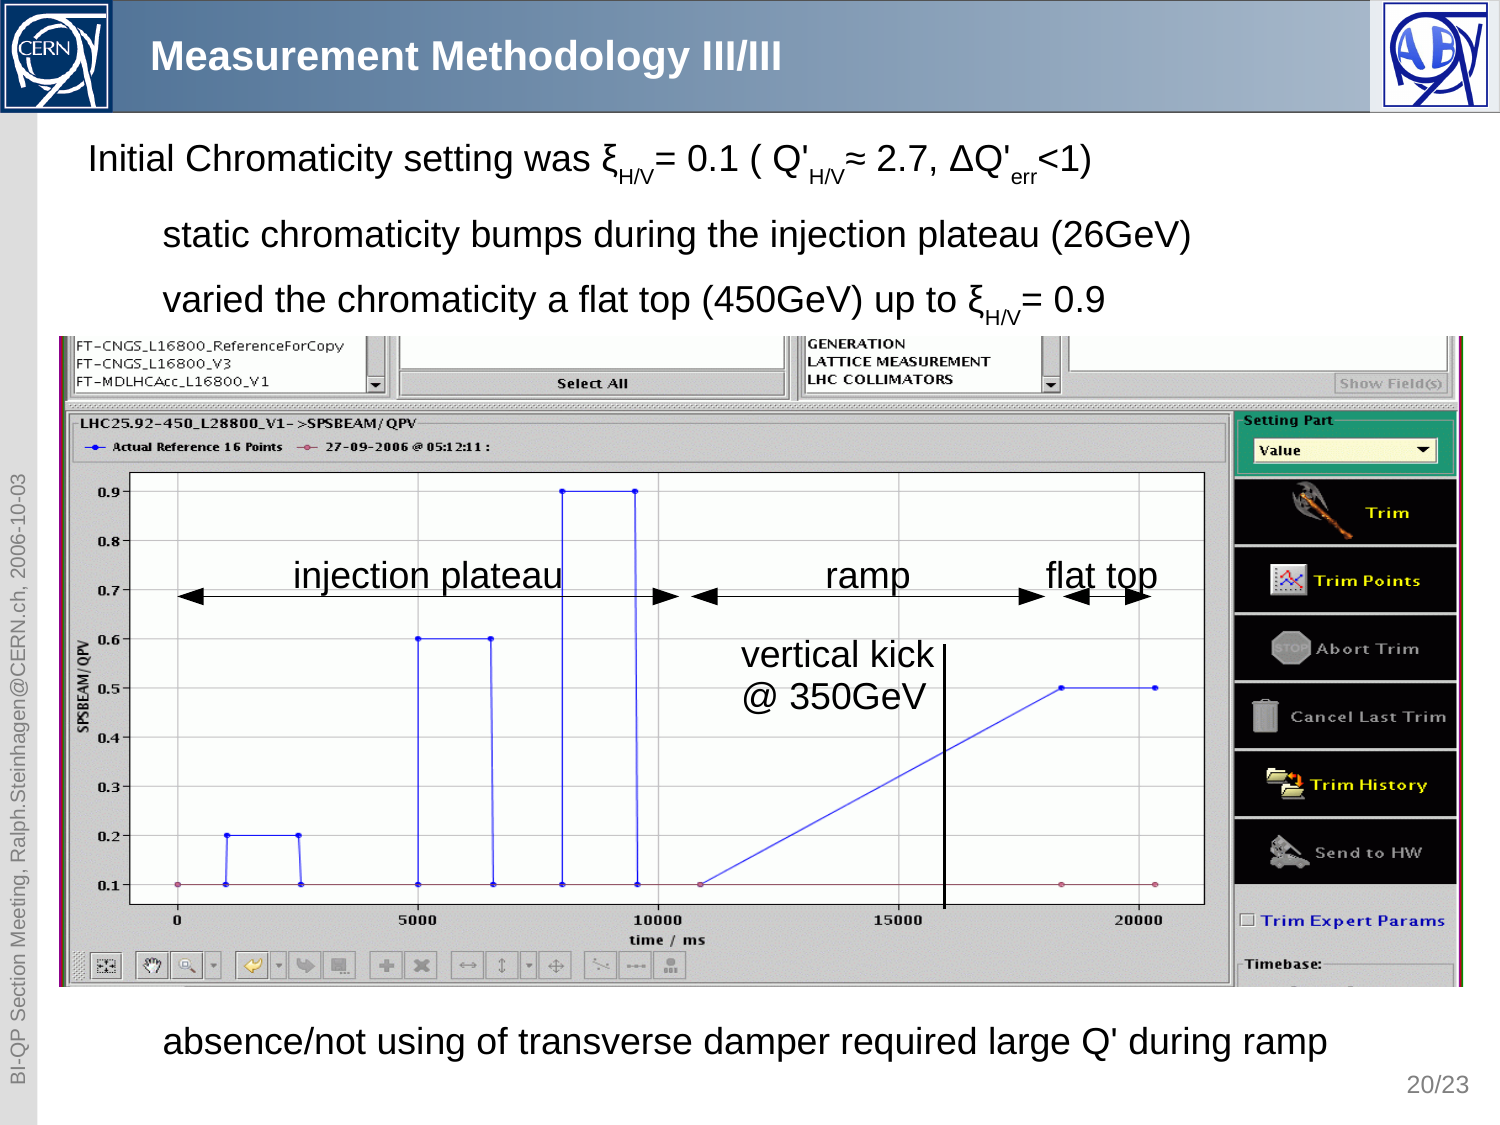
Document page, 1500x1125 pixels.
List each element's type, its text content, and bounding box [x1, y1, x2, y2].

picture [0, 0, 113, 113]
title Measurement Methodology III/III [150, 0, 1201, 113]
picture [59, 336, 1464, 987]
list Initial Chromaticity setting was ξH/V= 0.1 ( Q'H/V≈ 2.7, ΔQ'err<1) static chromaticity bumps during the injection plateau (26GeV) varied the chromaticity a flat top (450GeV) up to ξH/V= 0.9 absence/not using of transverse damper required large Q' during ramp [87, 987, 1438, 1063]
text_box vertical kick @ 350GeV [726, 625, 961, 725]
picture [1382, 1, 1489, 108]
list Initial Chromaticity setting was ξH/V= 0.1 ( Q'H/V≈ 2.7, ΔQ'err<1) static chromaticity bumps during the injection plateau (26GeV) varied the chromaticity a flat top (450GeV) up to ξH/V= 0.9 absence/not using of transverse damper required large Q' during ramp [87, 137, 1438, 336]
